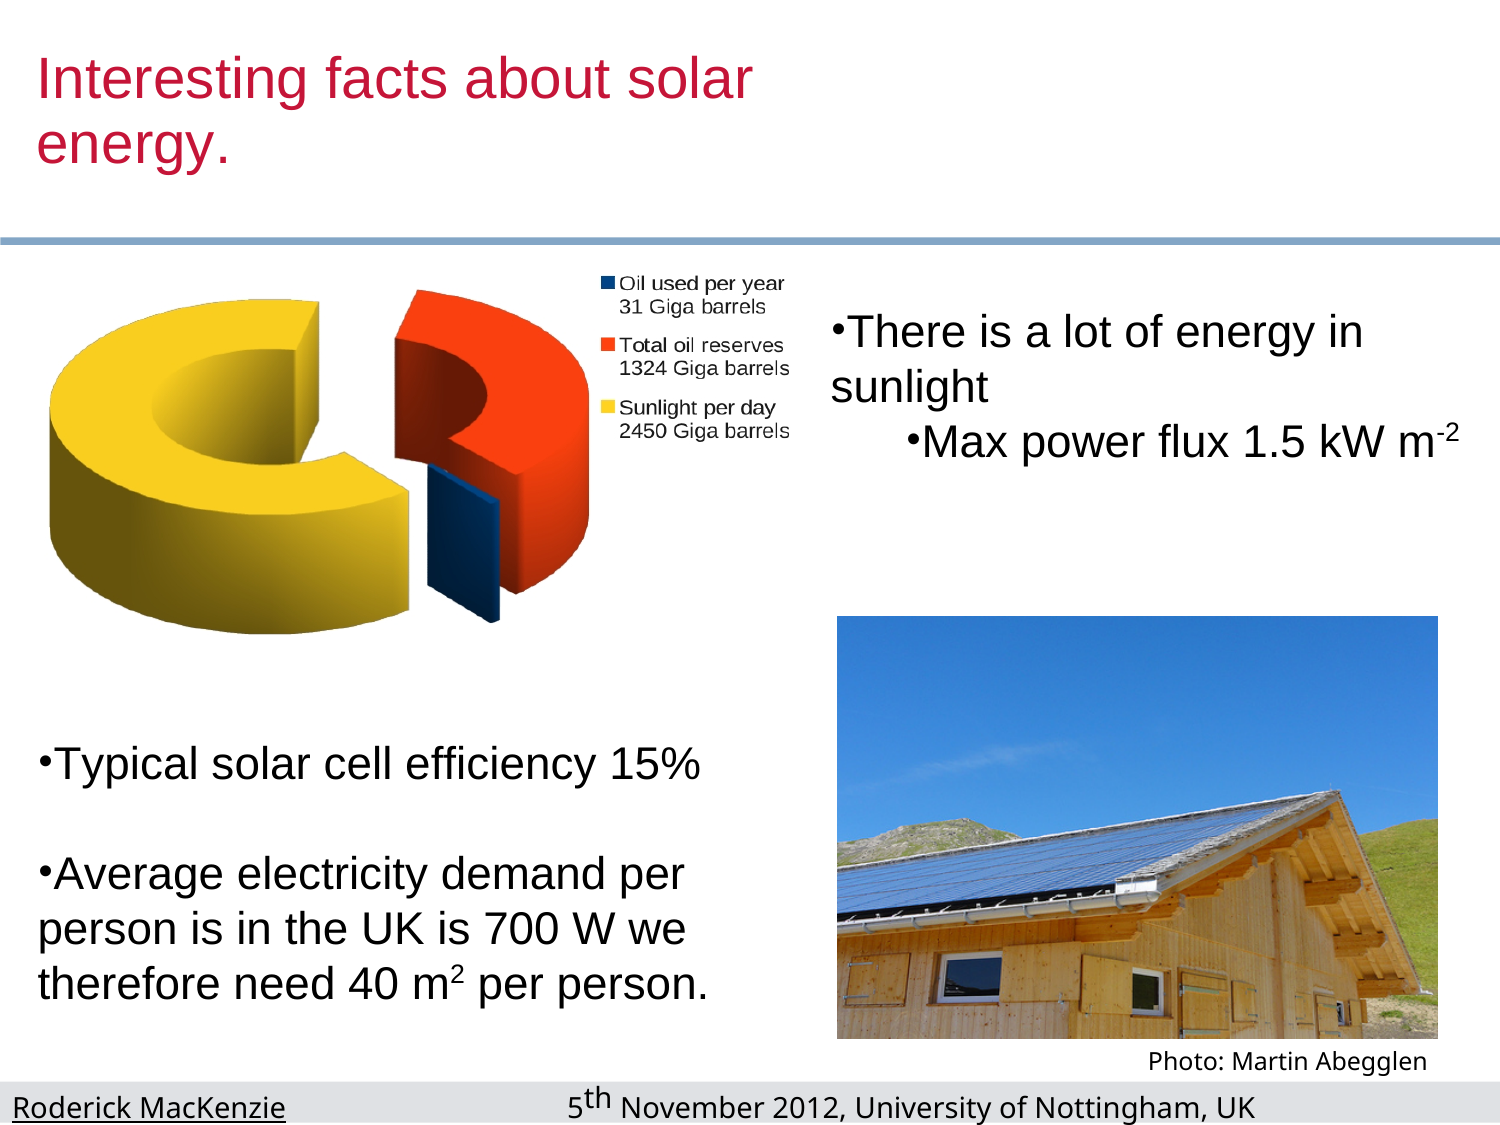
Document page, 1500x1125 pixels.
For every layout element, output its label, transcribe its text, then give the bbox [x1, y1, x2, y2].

title Interesting facts about solar energy. [21, 35, 854, 187]
text_box Photo: Martin Abegglen [1133, 1038, 1497, 1114]
picture [44, 260, 795, 640]
text_box There is a lot of energy in sunlight Max power flux 1.5 kW m-2 [815, 293, 1493, 584]
text_box Typical solar cell efficiency 15% Average electricity demand per person is in the UK is 700 W we therefore need 40 m2 per person. [22, 725, 820, 1016]
picture [837, 616, 1438, 1039]
